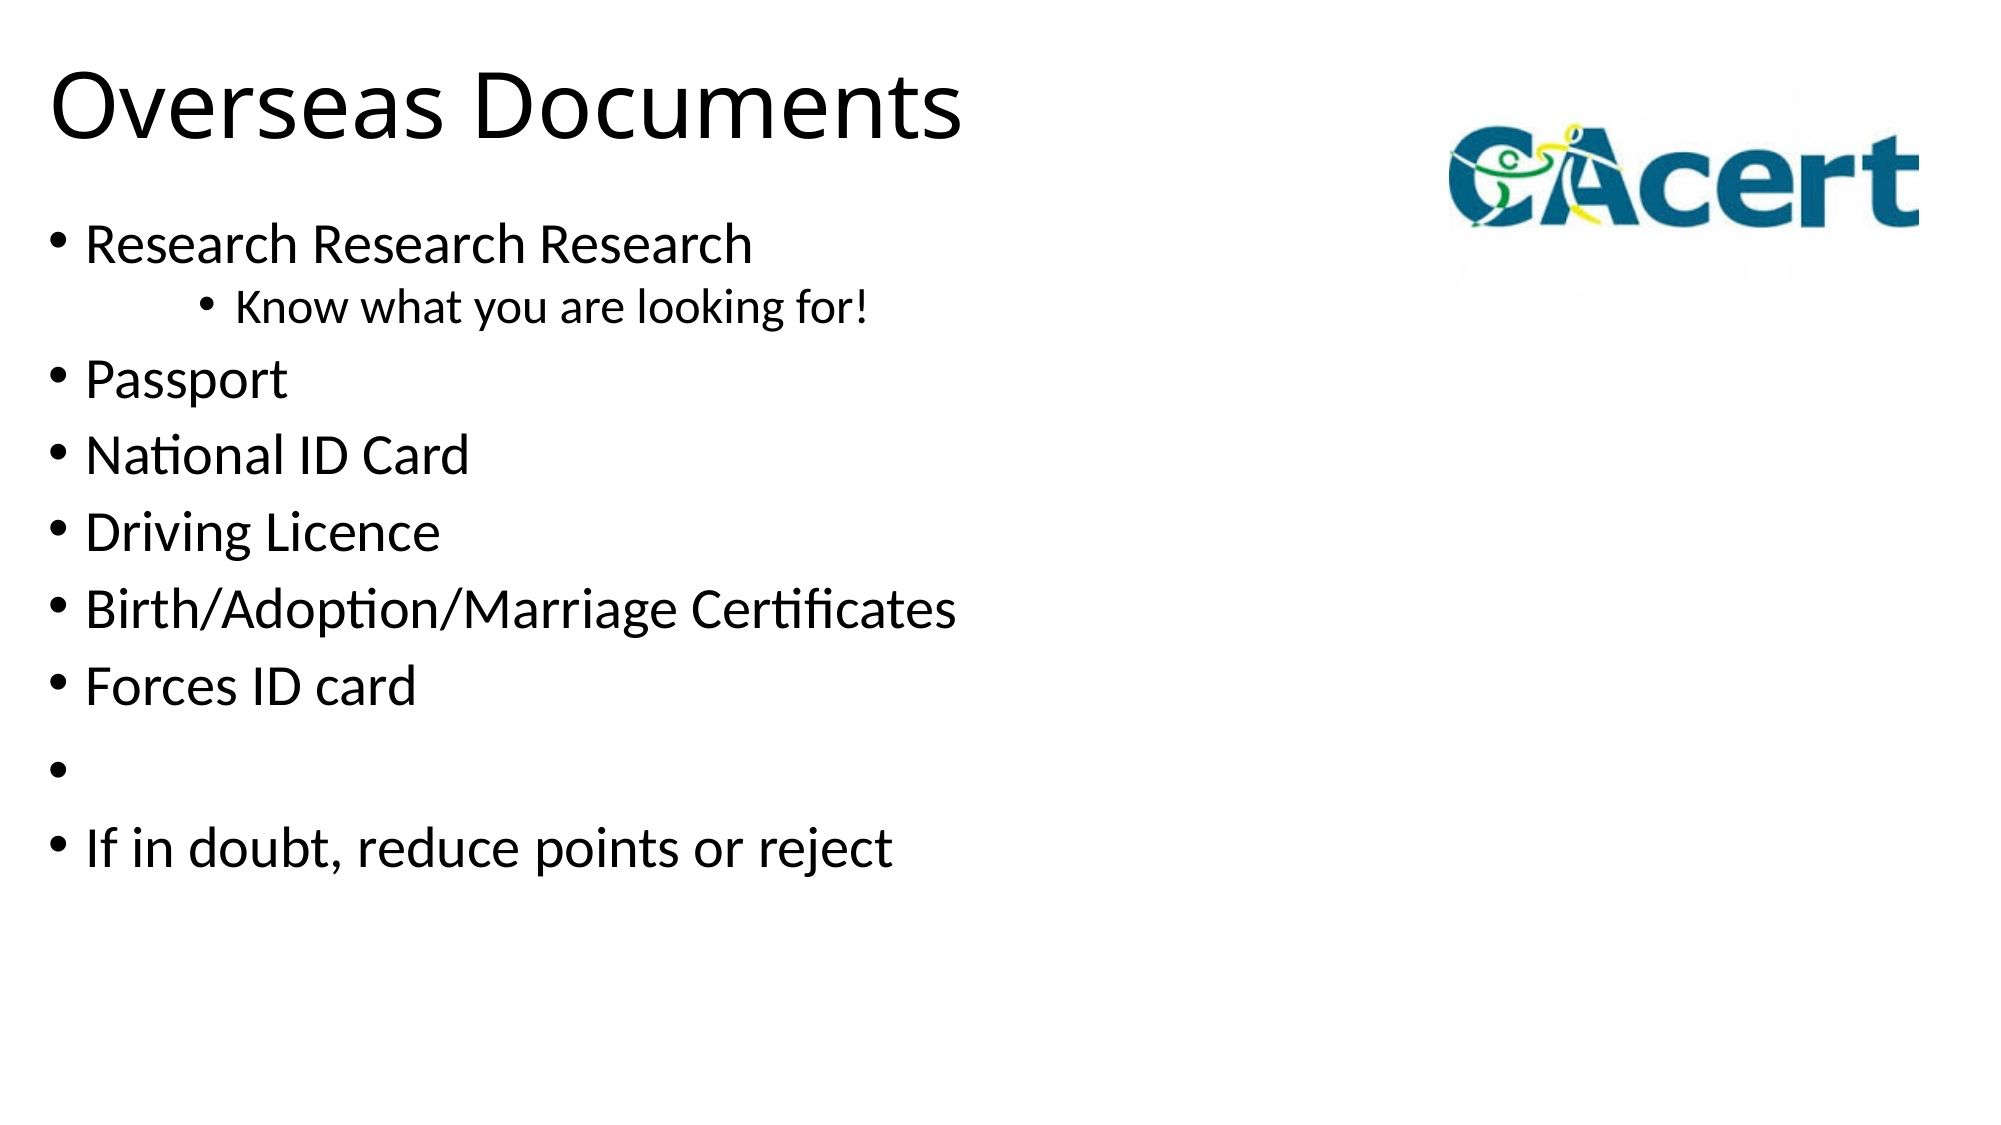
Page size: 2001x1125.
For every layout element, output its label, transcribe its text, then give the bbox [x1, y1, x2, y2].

title Overseas Documents [33, 0, 1759, 210]
list Research Research Research Know what you are looking for! Passport National ID Card Driving Licence Birth/Adoption/Marriage Certificates Forces ID card If in doubt, reduce points or reject [33, 210, 2000, 925]
